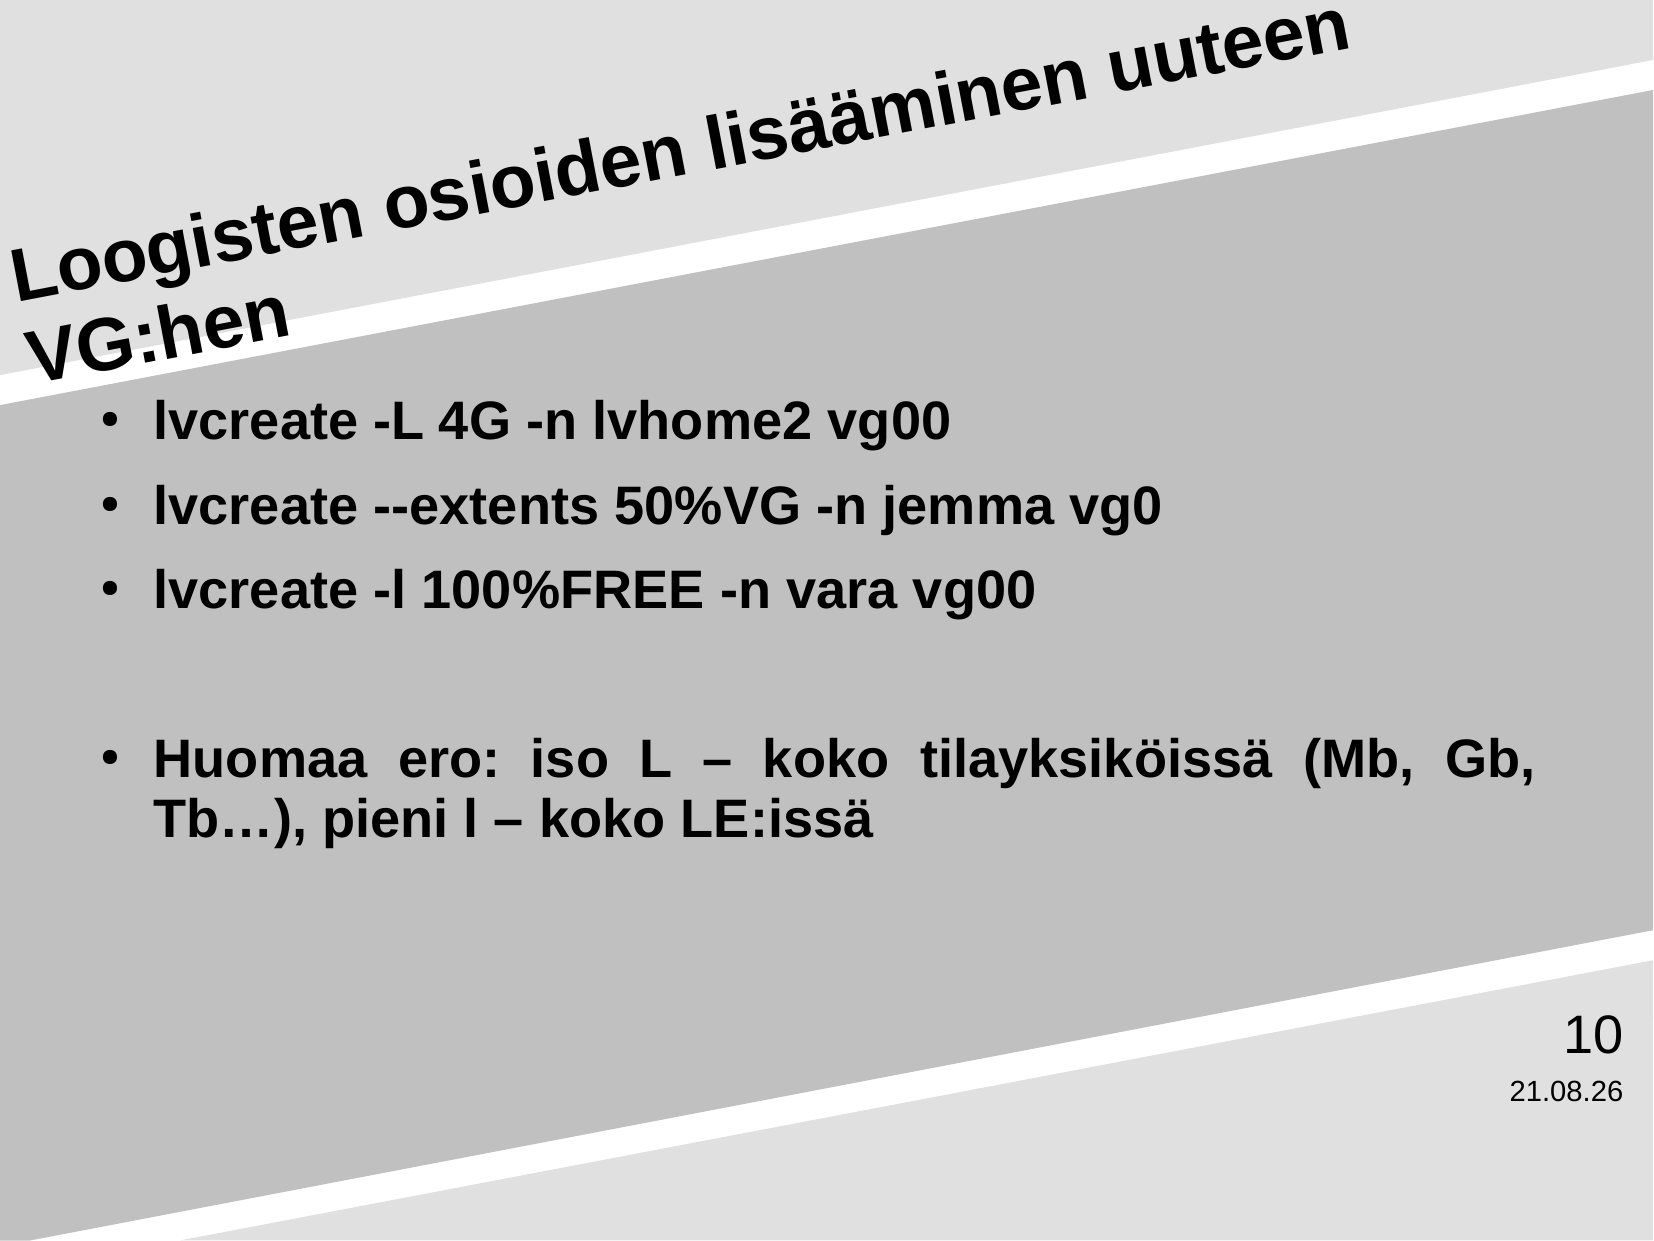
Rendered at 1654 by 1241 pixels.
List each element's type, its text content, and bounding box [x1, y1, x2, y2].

title Loogisten osioiden lisääminen uuteen VG:hen [0, 0, 1501, 421]
list lvcreate -L 4G -n lvhome2 vg00 lvcreate --extents 50%VG -n jemma vg0 lvcreate -l 100%FREE -n vara vg00 Huomaa ero: iso L – koko tilayksiköissä (Mb, Gb, Tb…), pieni l – koko LE:issä [82, 390, 1538, 1036]
